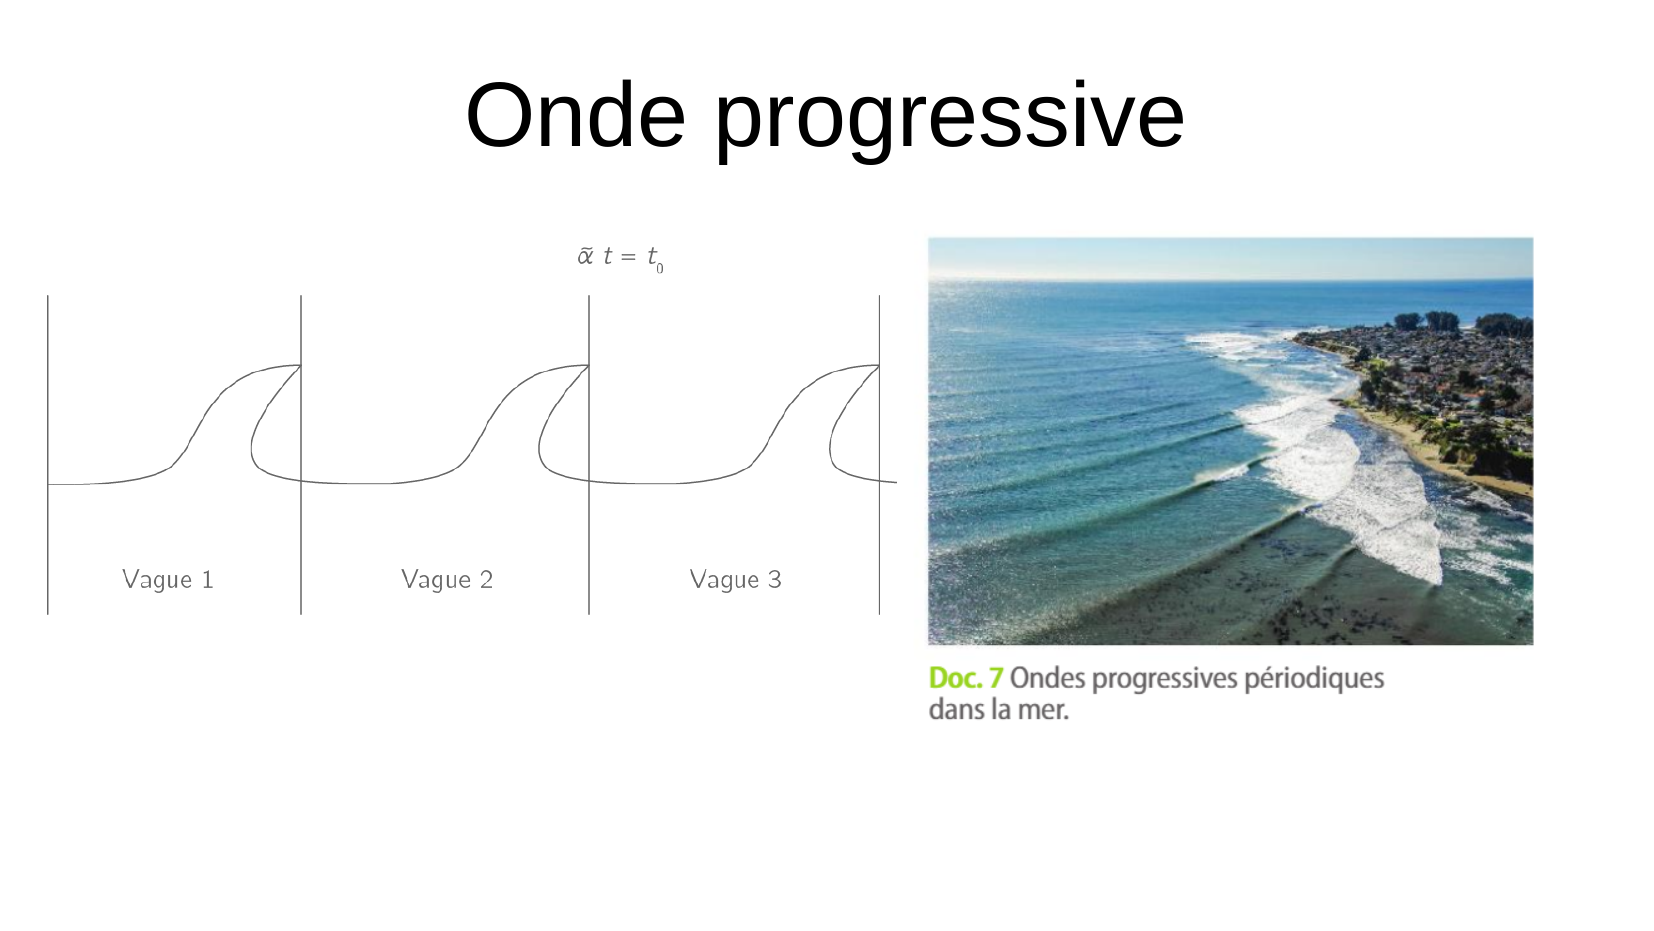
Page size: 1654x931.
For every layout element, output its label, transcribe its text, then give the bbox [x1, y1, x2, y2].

title Onde progressive [82, 37, 1571, 193]
picture [47, 212, 1595, 743]
